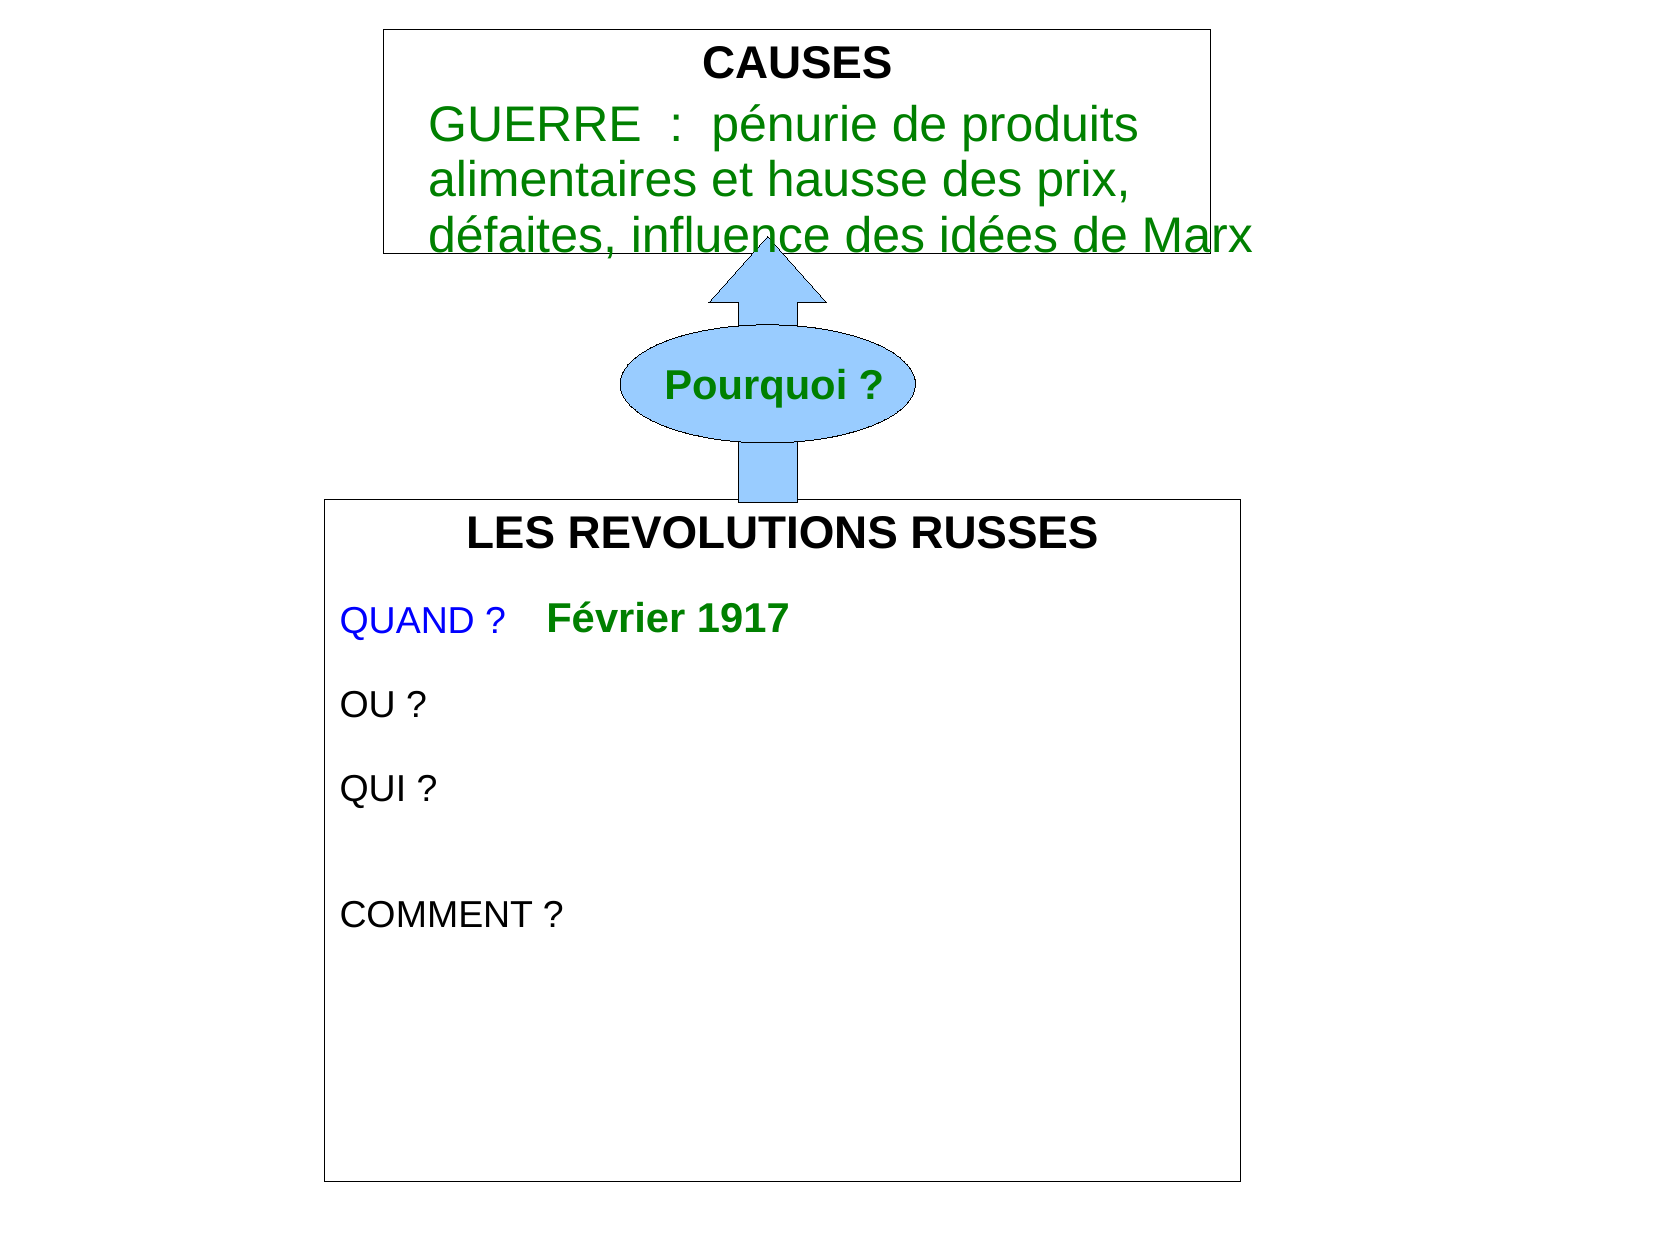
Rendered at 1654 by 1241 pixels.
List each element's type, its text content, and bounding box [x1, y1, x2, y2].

text_box CAUSES [383, 29, 1211, 254]
text_box GUERRE : pénurie de produits alimentaires et hausse des prix, défaites, influence des idées de Marx [413, 88, 1300, 271]
text_box Pourquoi ? [649, 354, 916, 417]
text_box Février 1917 [531, 587, 1034, 650]
text_box LES REVOLUTIONS RUSSES QUAND ? OU ? QUI ? COMMENT ? [324, 499, 1241, 1182]
text_box [620, 271, 896, 503]
